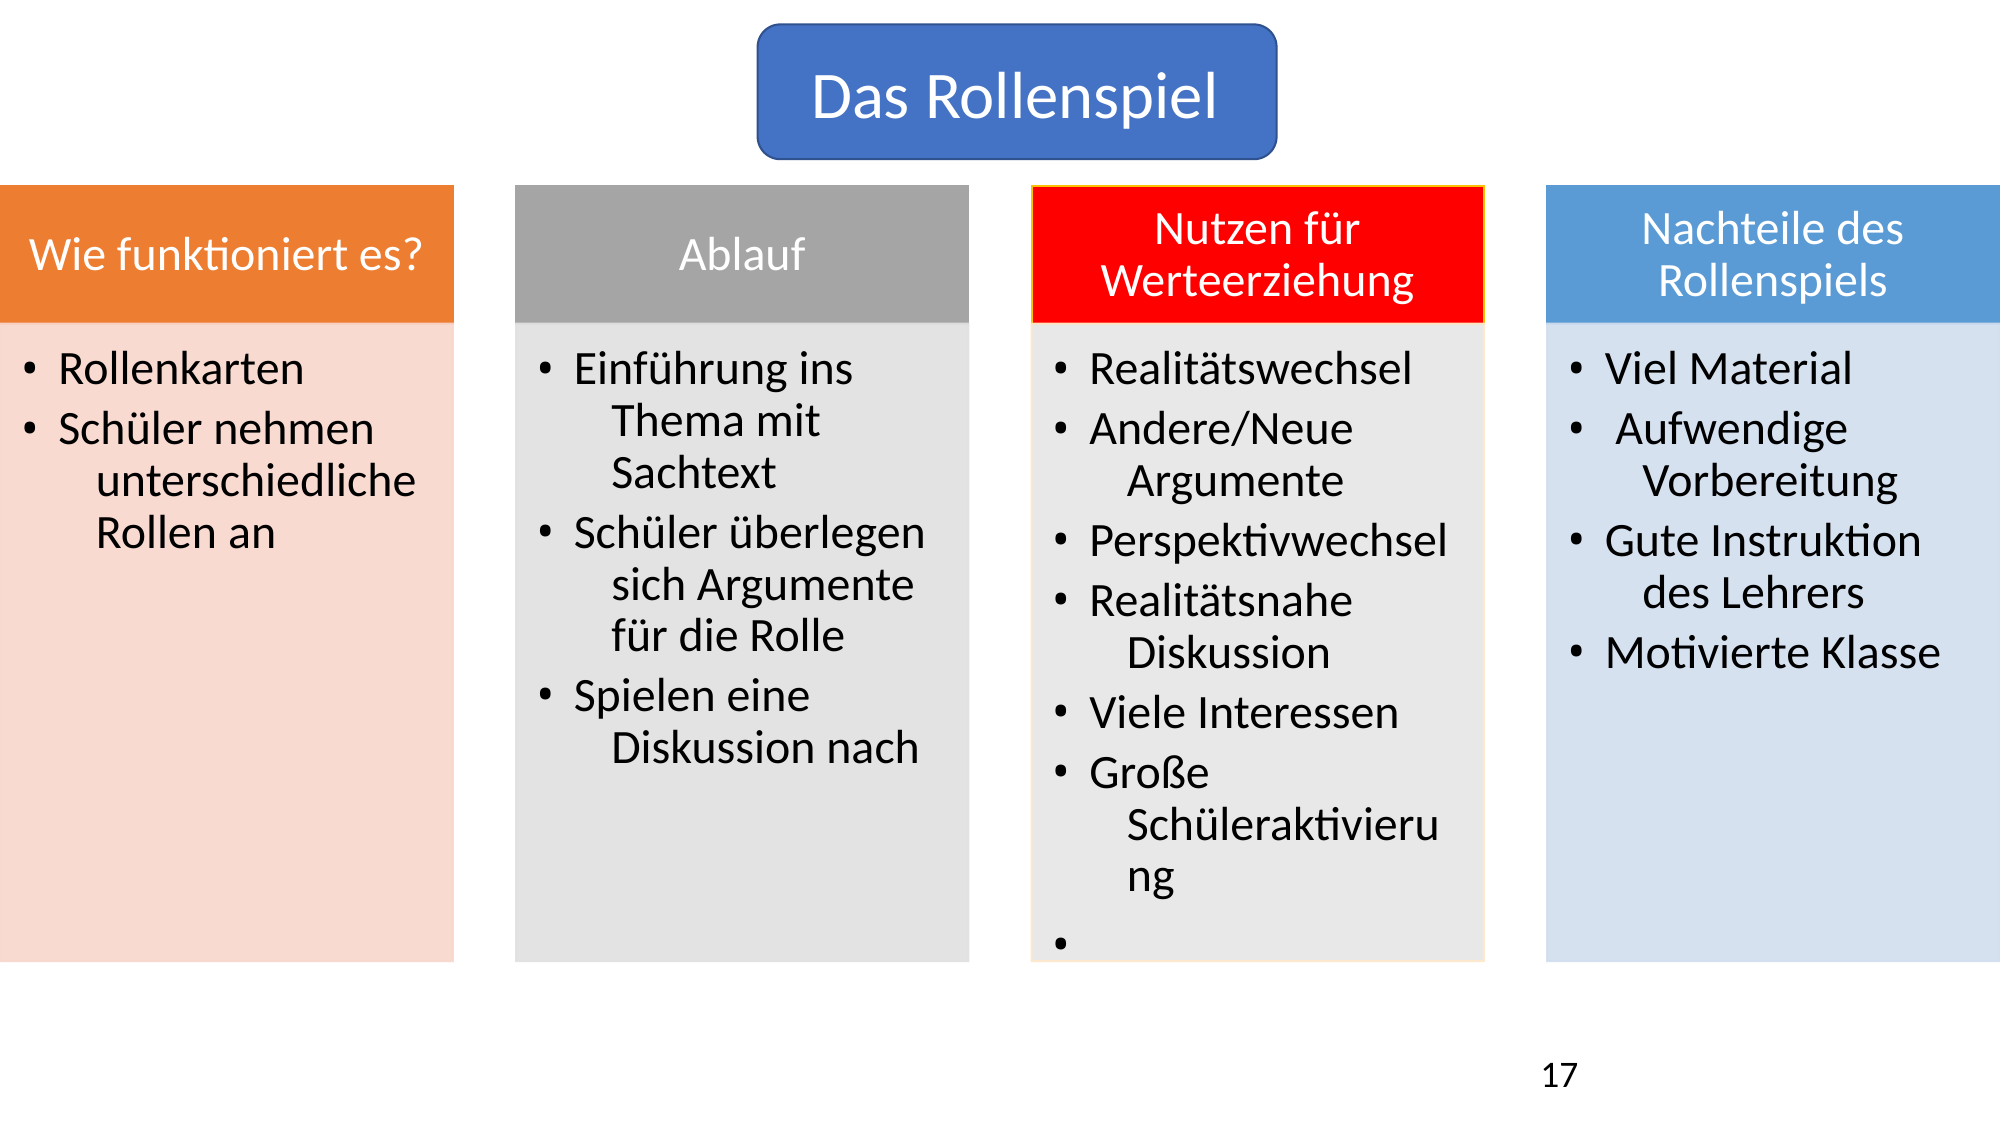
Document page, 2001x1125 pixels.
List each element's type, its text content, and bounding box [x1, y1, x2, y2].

text_box [1525, 1042, 1976, 1103]
text_box [757, 24, 1277, 160]
text_box Nutzen für Werteerziehung [1031, 185, 1484, 323]
text_box Viel Material Aufwendige Vorbereitung Gute Instruktion des Lehrers Motivierte Klasse [1547, 323, 2000, 962]
text_box Wie funktioniert es? [0, 185, 453, 323]
text_box Einführung ins Thema mit Sachtext Schüler überlegen sich Argumente für die Rolle Spielen eine Diskussion nach [516, 323, 969, 962]
text_box Ablauf [516, 185, 969, 323]
text_box Realitätswechsel Andere/Neue Argumente Perspektivwechsel Realitätsnahe Diskussion Viele Interessen Große Schüleraktivierung [1031, 323, 1484, 962]
text_box Nachteile des Rollenspiels [1547, 185, 2000, 323]
text_box Rollenkarten Schüler nehmen unterschiedliche Rollen an [0, 323, 453, 962]
text_box Das Rollenspiel [777, 43, 1253, 140]
